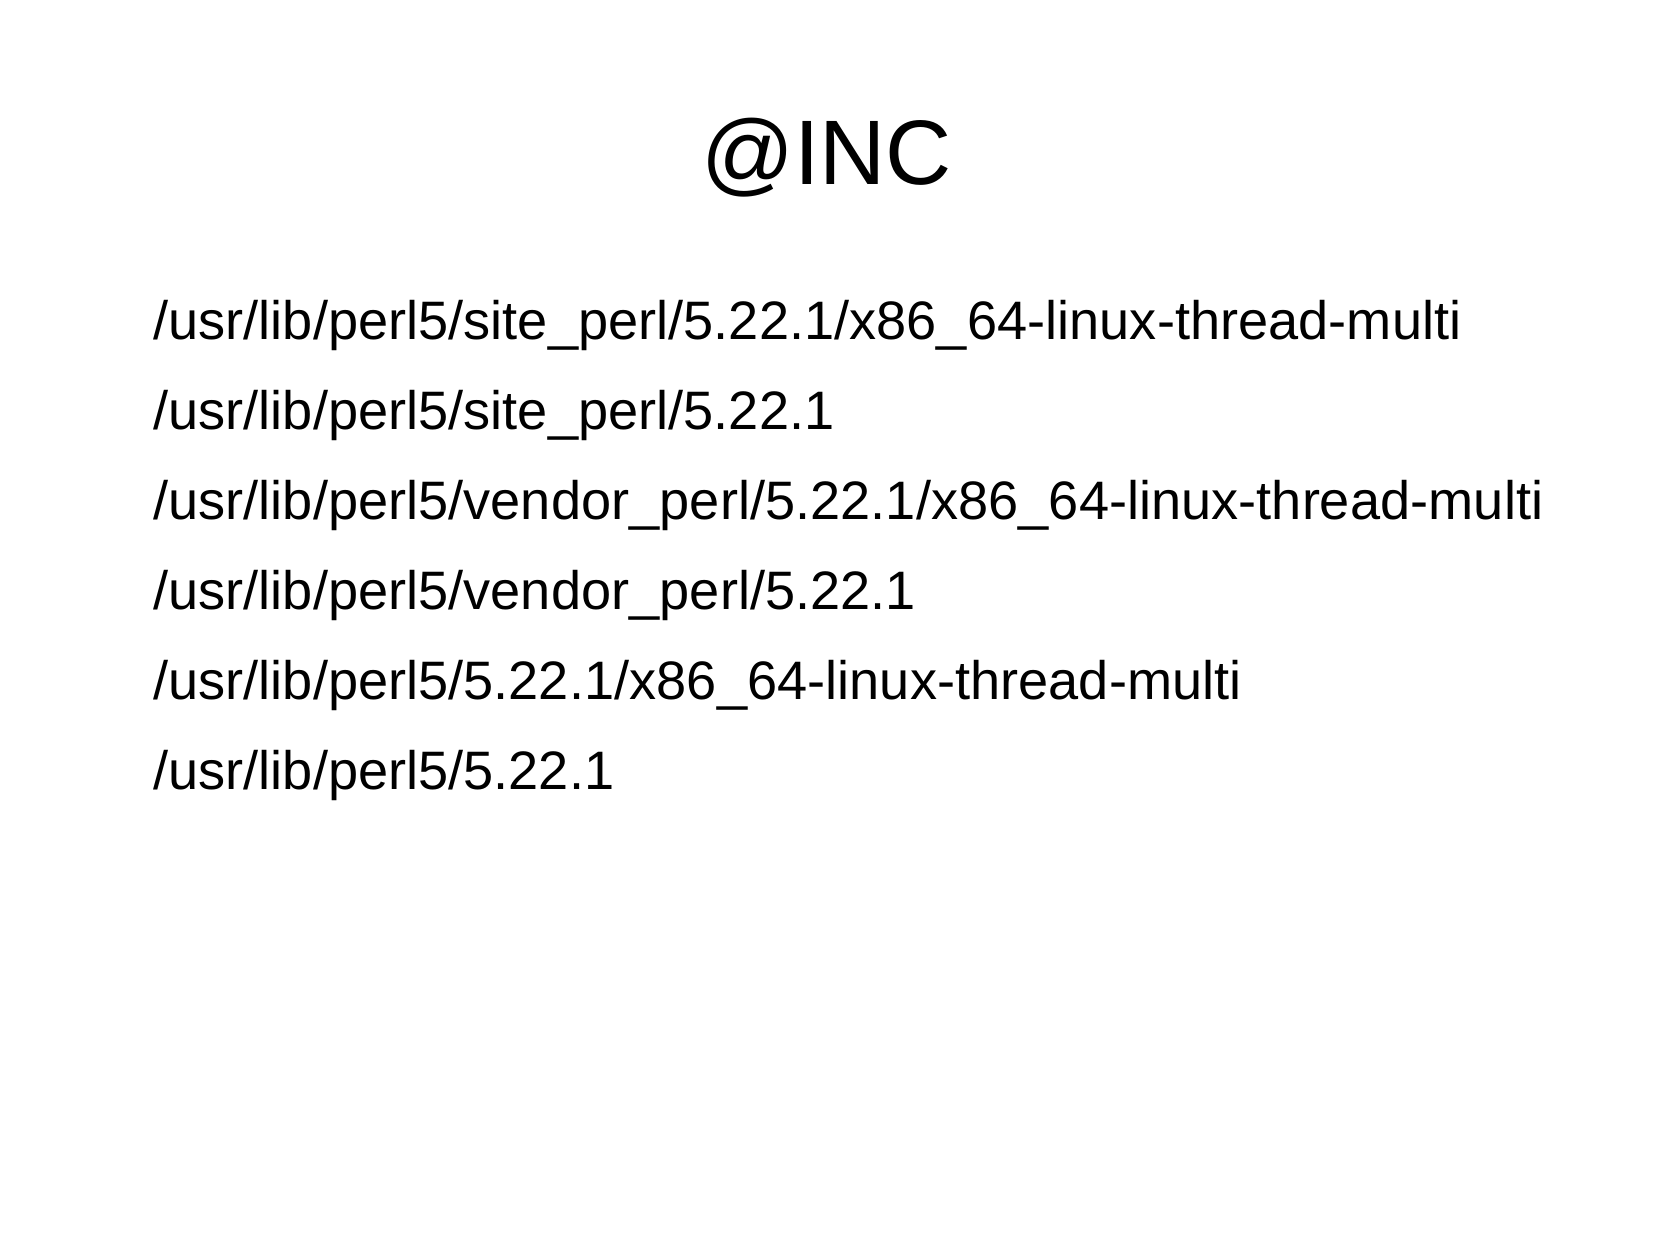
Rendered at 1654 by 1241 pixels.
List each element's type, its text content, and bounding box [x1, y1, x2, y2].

list /usr/lib/perl5/site_perl/5.22.1/x86_64-linux-thread-multi /usr/lib/perl5/site_perl/5.22.1 /usr/lib/perl5/vendor_perl/5.22.1/x86_64-linux-thread-multi /usr/lib/perl5/vendor_perl/5.22.1 /usr/lib/perl5/5.22.1/x86_64-linux-thread-multi /usr/lib/perl5/5.22.1 [82, 290, 1571, 1010]
title @INC [82, 49, 1571, 257]
